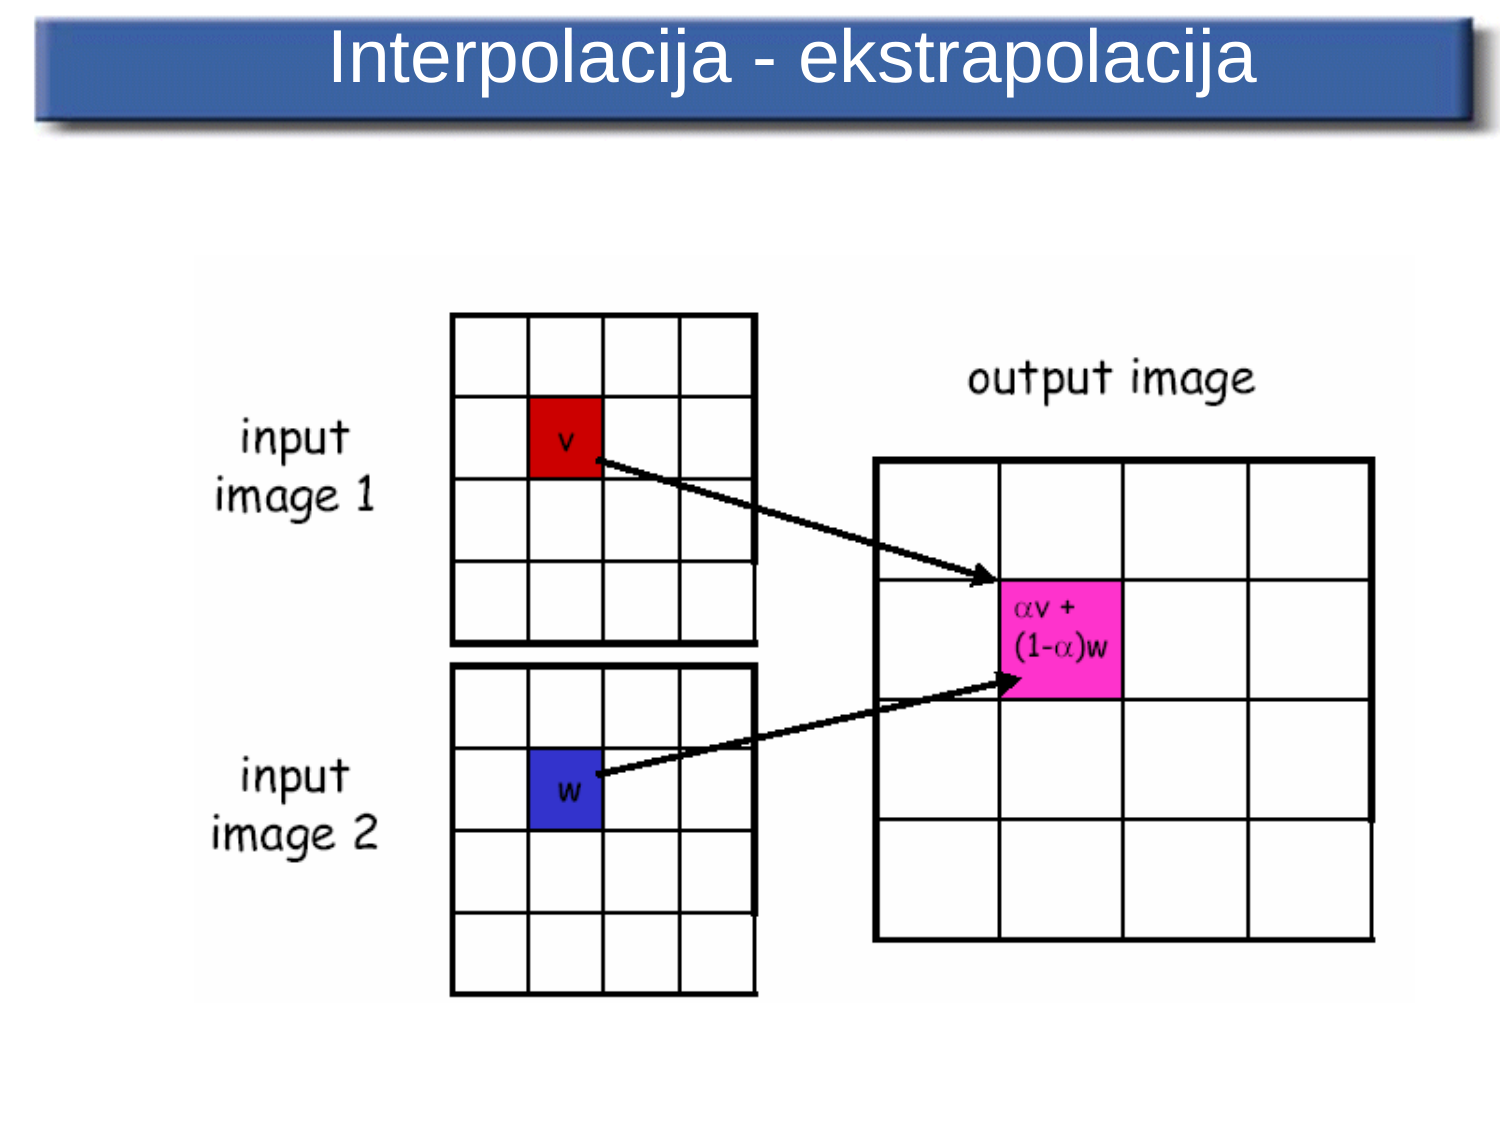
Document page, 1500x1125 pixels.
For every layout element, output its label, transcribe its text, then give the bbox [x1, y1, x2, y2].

picture [33, 14, 1500, 141]
text_box Interpolacija - ekstrapolacija [312, 0, 1273, 106]
picture [194, 255, 1415, 1003]
